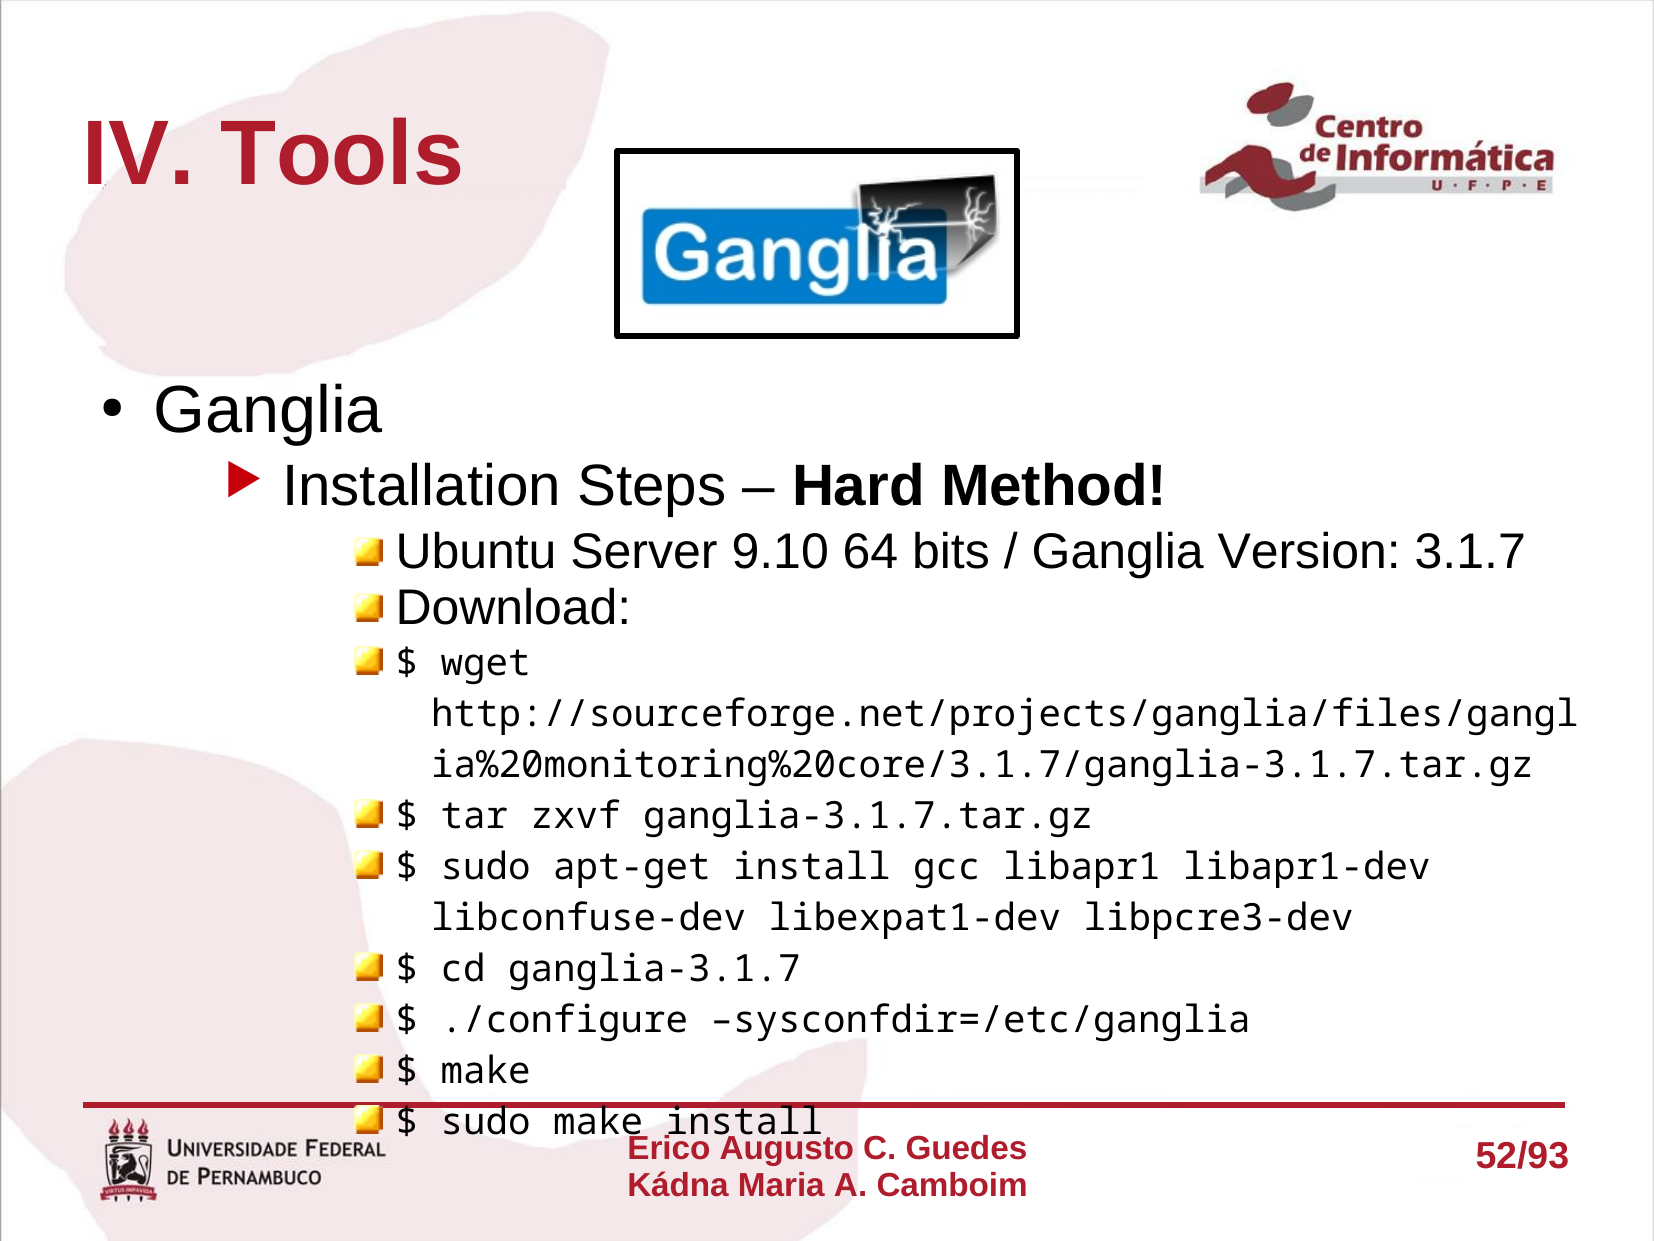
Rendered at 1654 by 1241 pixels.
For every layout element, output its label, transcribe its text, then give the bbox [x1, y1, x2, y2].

list Ganglia Installation Steps – Hard Method! Ubuntu Server 9.10 64 bits / Ganglia Version: 3.1.7 Download: $ wget http://sourceforge.net/projects/ganglia/files/ganglia%20monitoring%20core/3.1.7/ganglia-3.1.7.tar.gz $ tar zxvf ganglia-3.1.7.tar.gz $ sudo apt-get install gcc libapr1 libapr1-dev libconfuse-dev libexpat1-dev libpcre3-dev $ cd ganglia-3.1.7 $ ./configure –sysconfdir=/etc/ganglia $ make $ sudo make install [82, 372, 1595, 1102]
title IV. Tools [82, 56, 1571, 250]
picture [0, 0, 1654, 1241]
